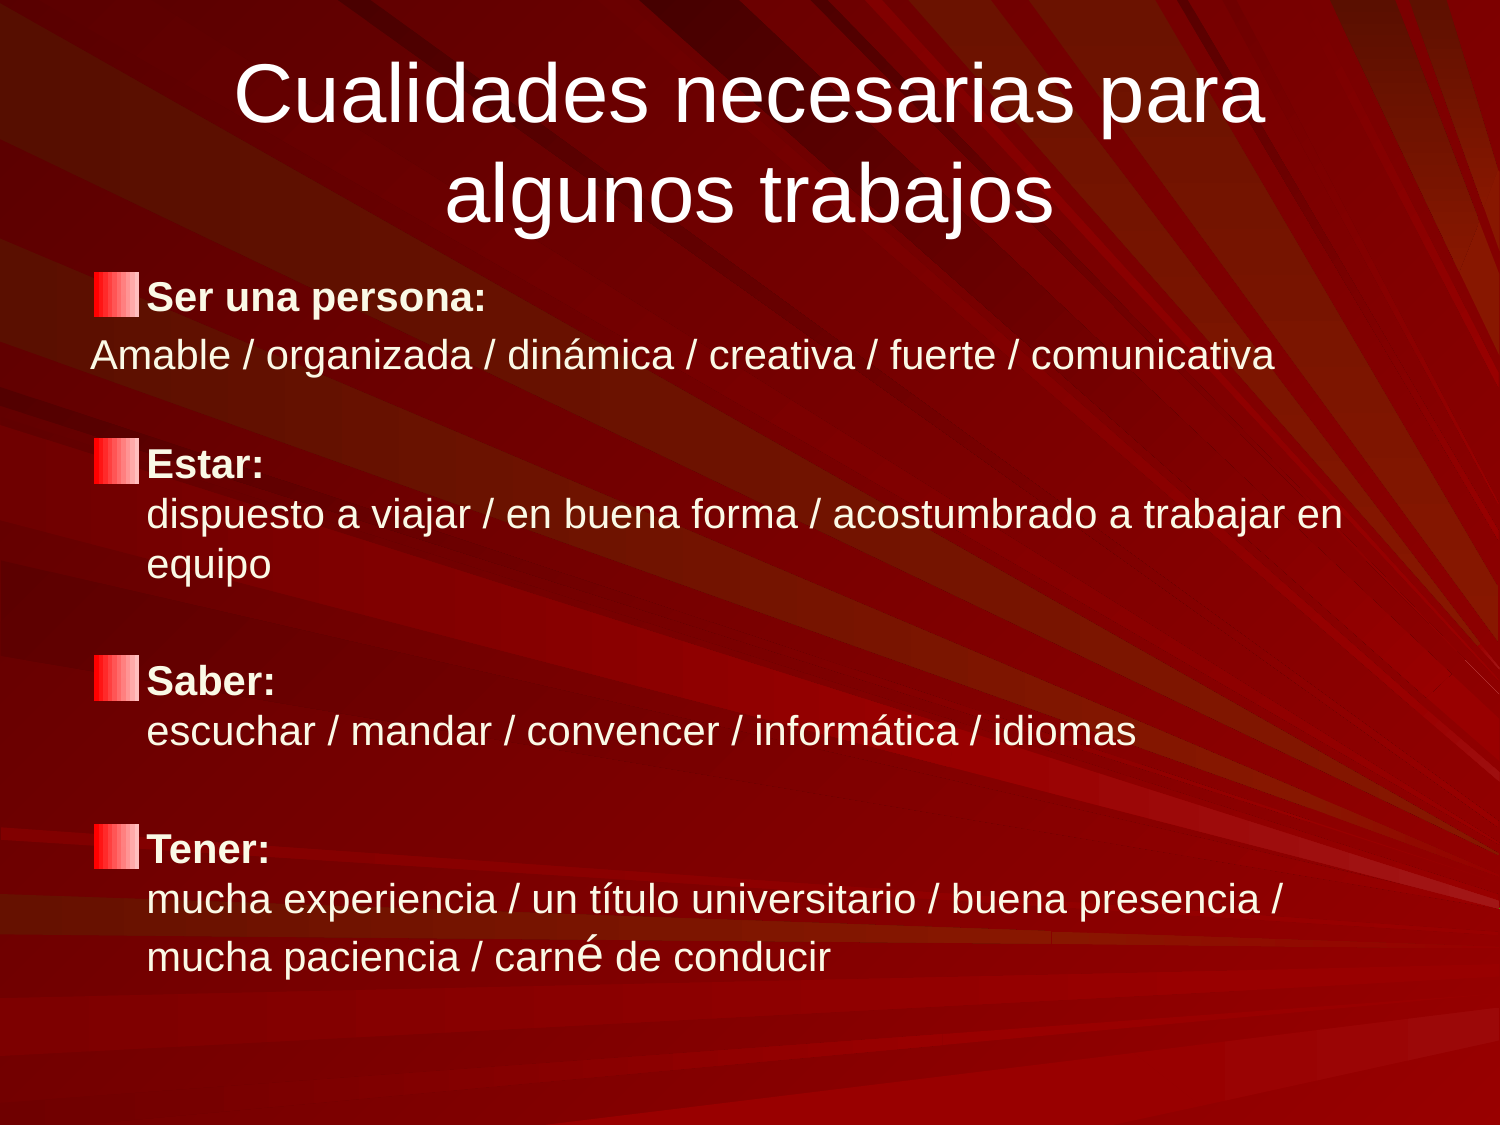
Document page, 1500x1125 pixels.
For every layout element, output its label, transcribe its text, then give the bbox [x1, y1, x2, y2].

title Cualidades necesarias para algunos trabajos [75, 45, 1425, 234]
list Ser una persona: Amable / organizada / dinámica / creativa / fuerte / comunicativa Estar: dispuesto a viajar / en buena forma / acostumbrado a trabajar en equipo Saber: escuchar / mandar / convencer / informática / idiomas Tener: mucha experiencia / un título universitario / buena presencia / mucha paciencia / carné de conducir [75, 262, 1425, 1006]
